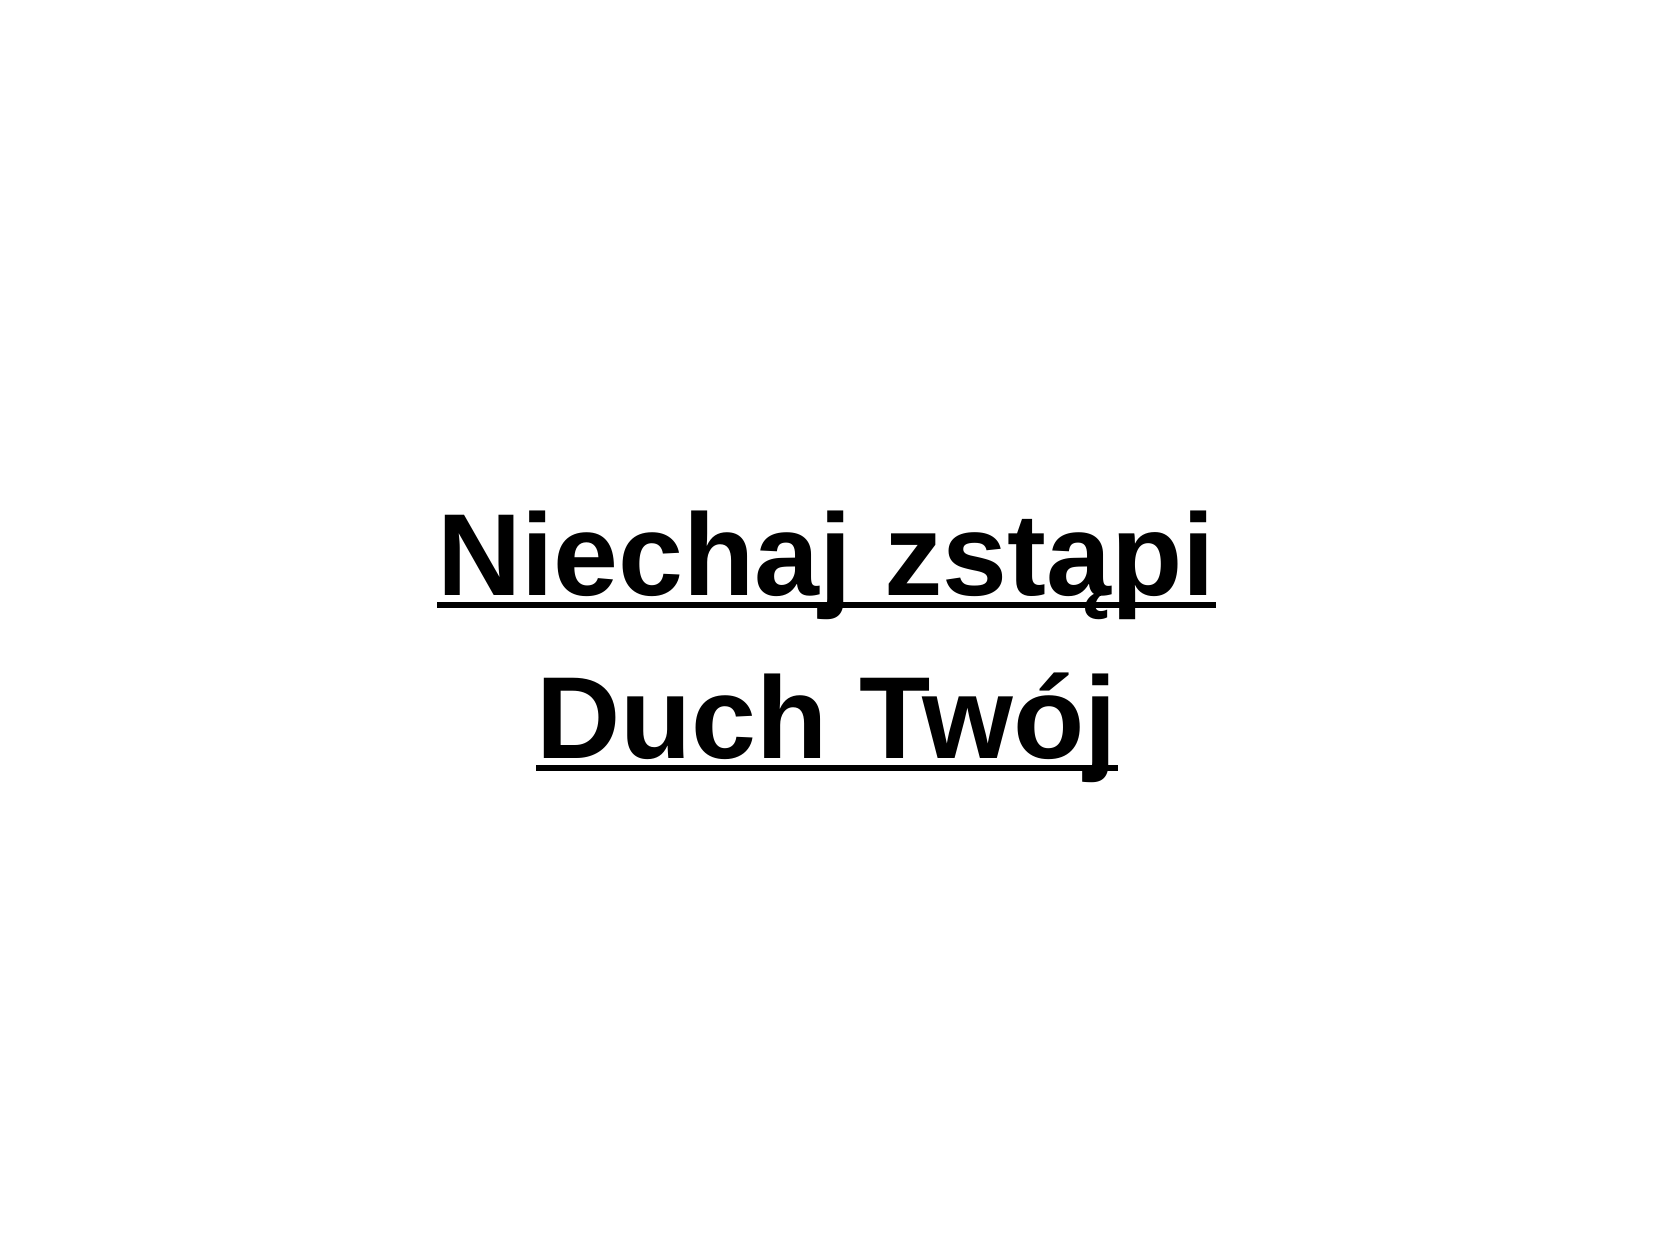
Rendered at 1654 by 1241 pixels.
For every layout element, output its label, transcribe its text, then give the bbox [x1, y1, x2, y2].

subtitle Niechaj zstąpi Duch Twój [0, 0, 1654, 1241]
